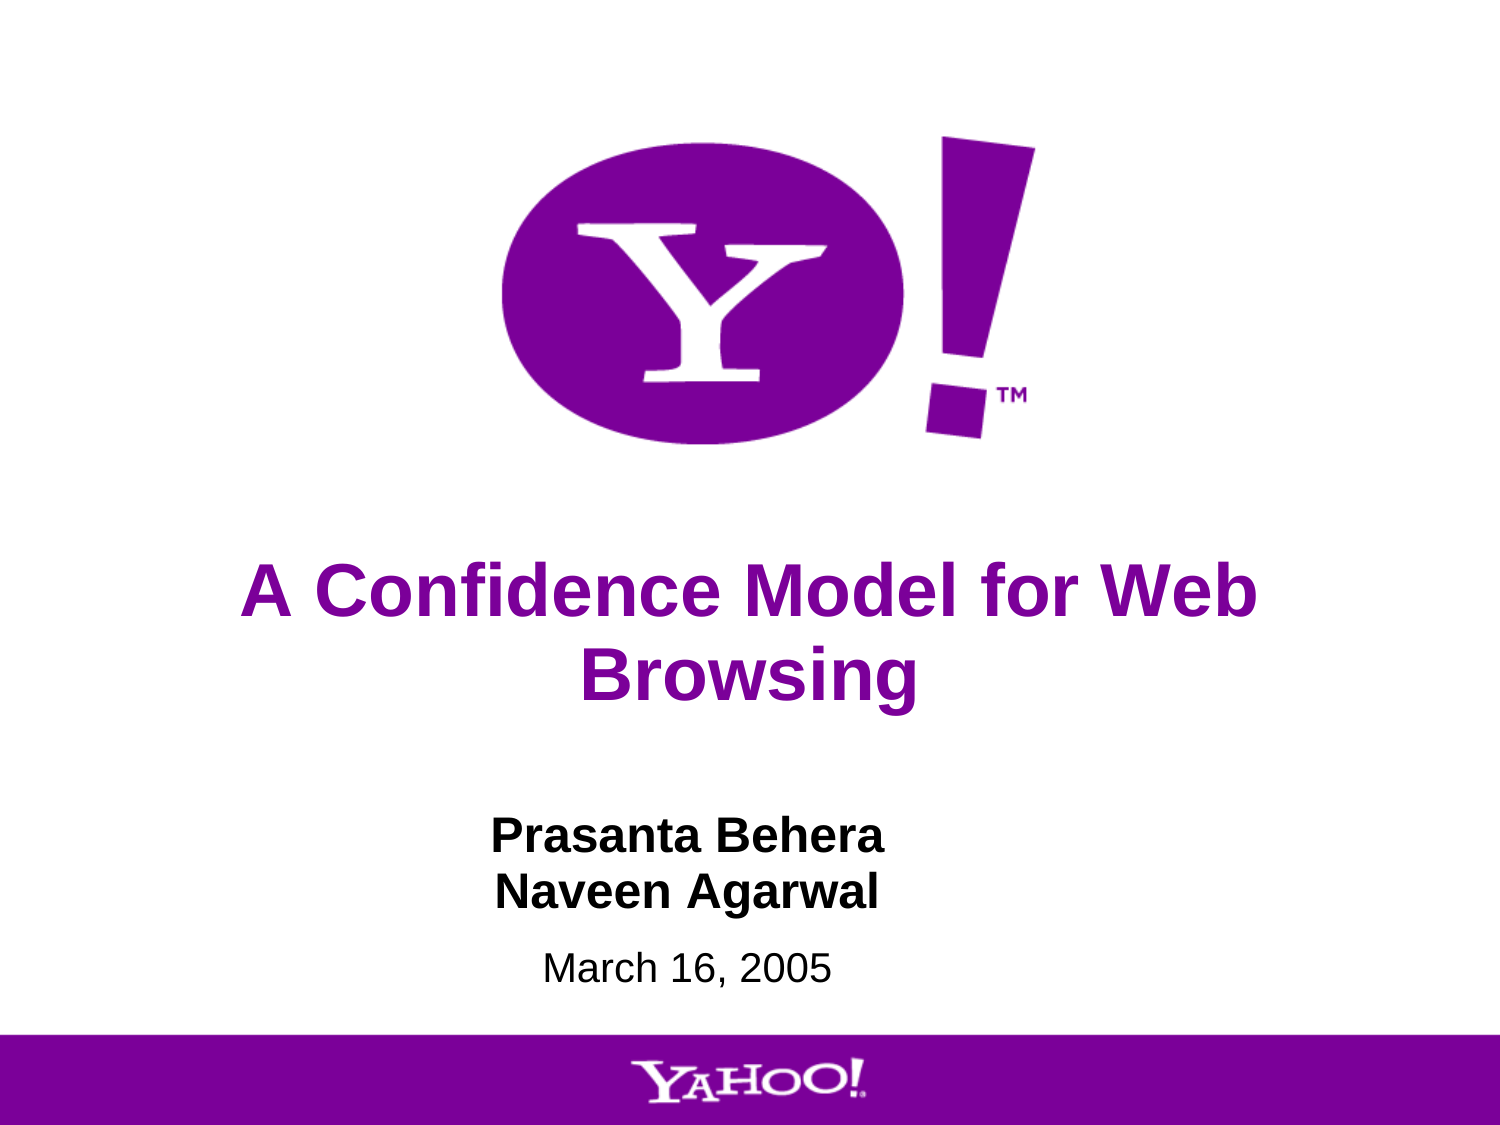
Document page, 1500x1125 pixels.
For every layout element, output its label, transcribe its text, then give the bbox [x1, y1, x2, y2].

picture [0, 0, 1500, 1125]
text_box Prasanta Behera Naveen Agarwal March 16, 2005 [437, 800, 938, 1000]
text_box A Confidence Model for Web Browsing [162, 541, 1338, 725]
